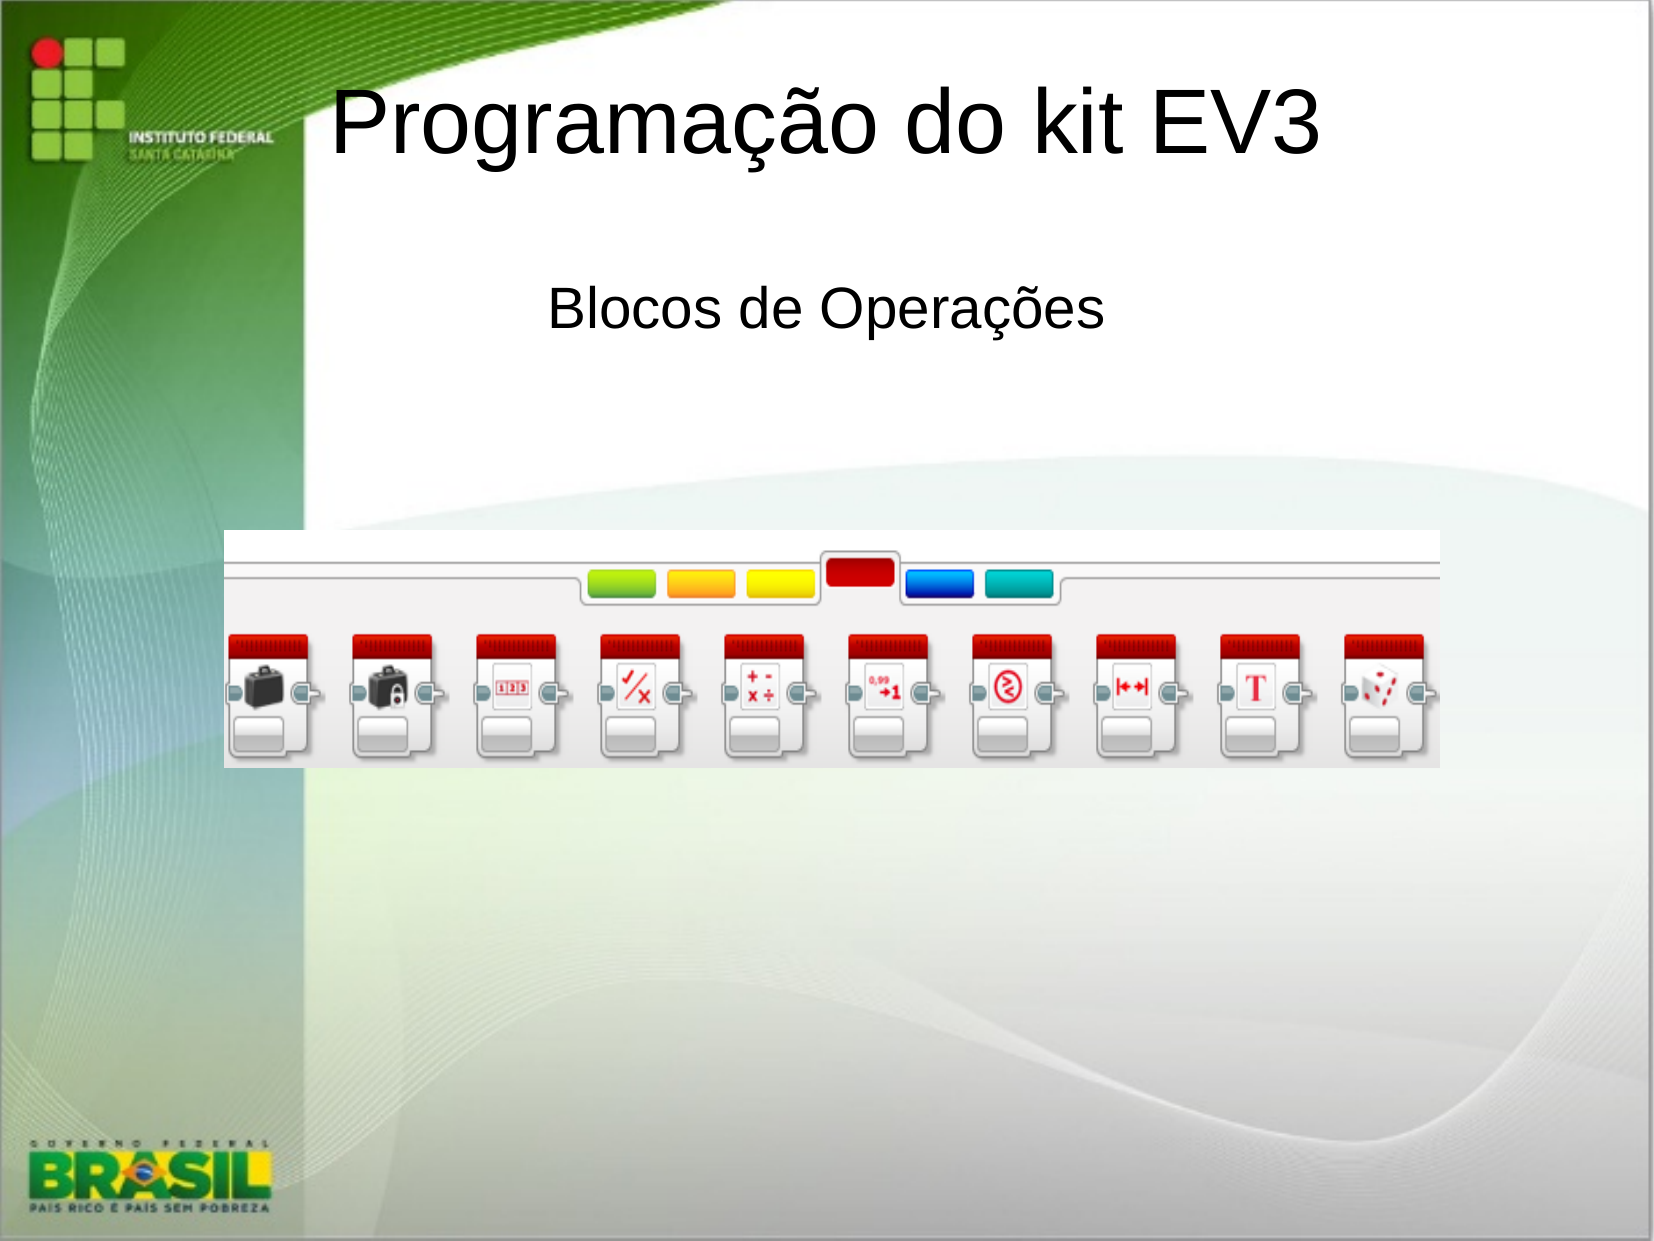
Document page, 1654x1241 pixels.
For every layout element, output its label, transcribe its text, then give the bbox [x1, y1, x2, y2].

title Programação do kit EV3 Blocos de Operações [82, 70, 1571, 341]
picture [0, 0, 1654, 1241]
